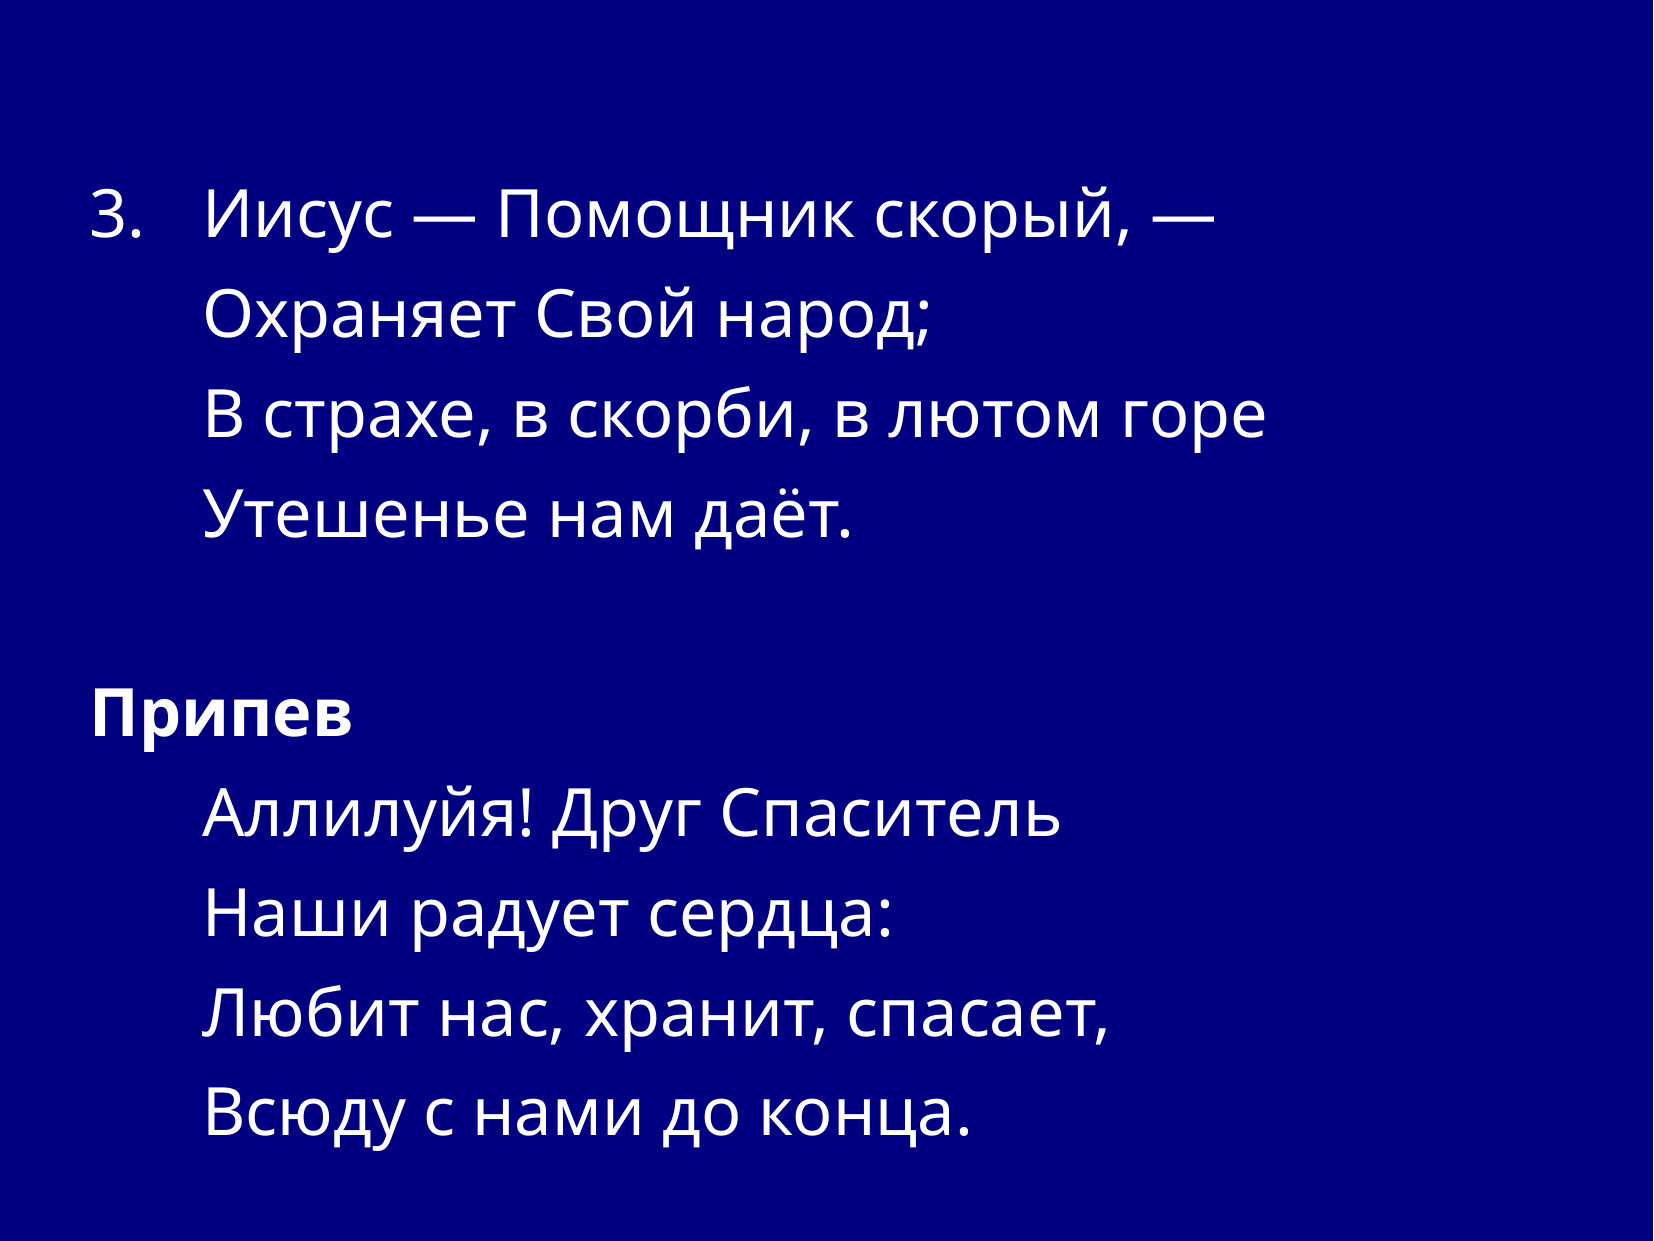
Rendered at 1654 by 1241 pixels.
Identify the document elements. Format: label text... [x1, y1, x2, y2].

text_box 3. Иисус — Помощник скорый, ― Охраняет Свой народ; В страхе, в скорби, в лютом горе Утешенье нам даёт. Припев Аллилуйя! Друг Спаситель Наши радует сердца: Любит нас, хранит, спасает, Всюду с нами до конца. [75, 150, 1576, 1163]
